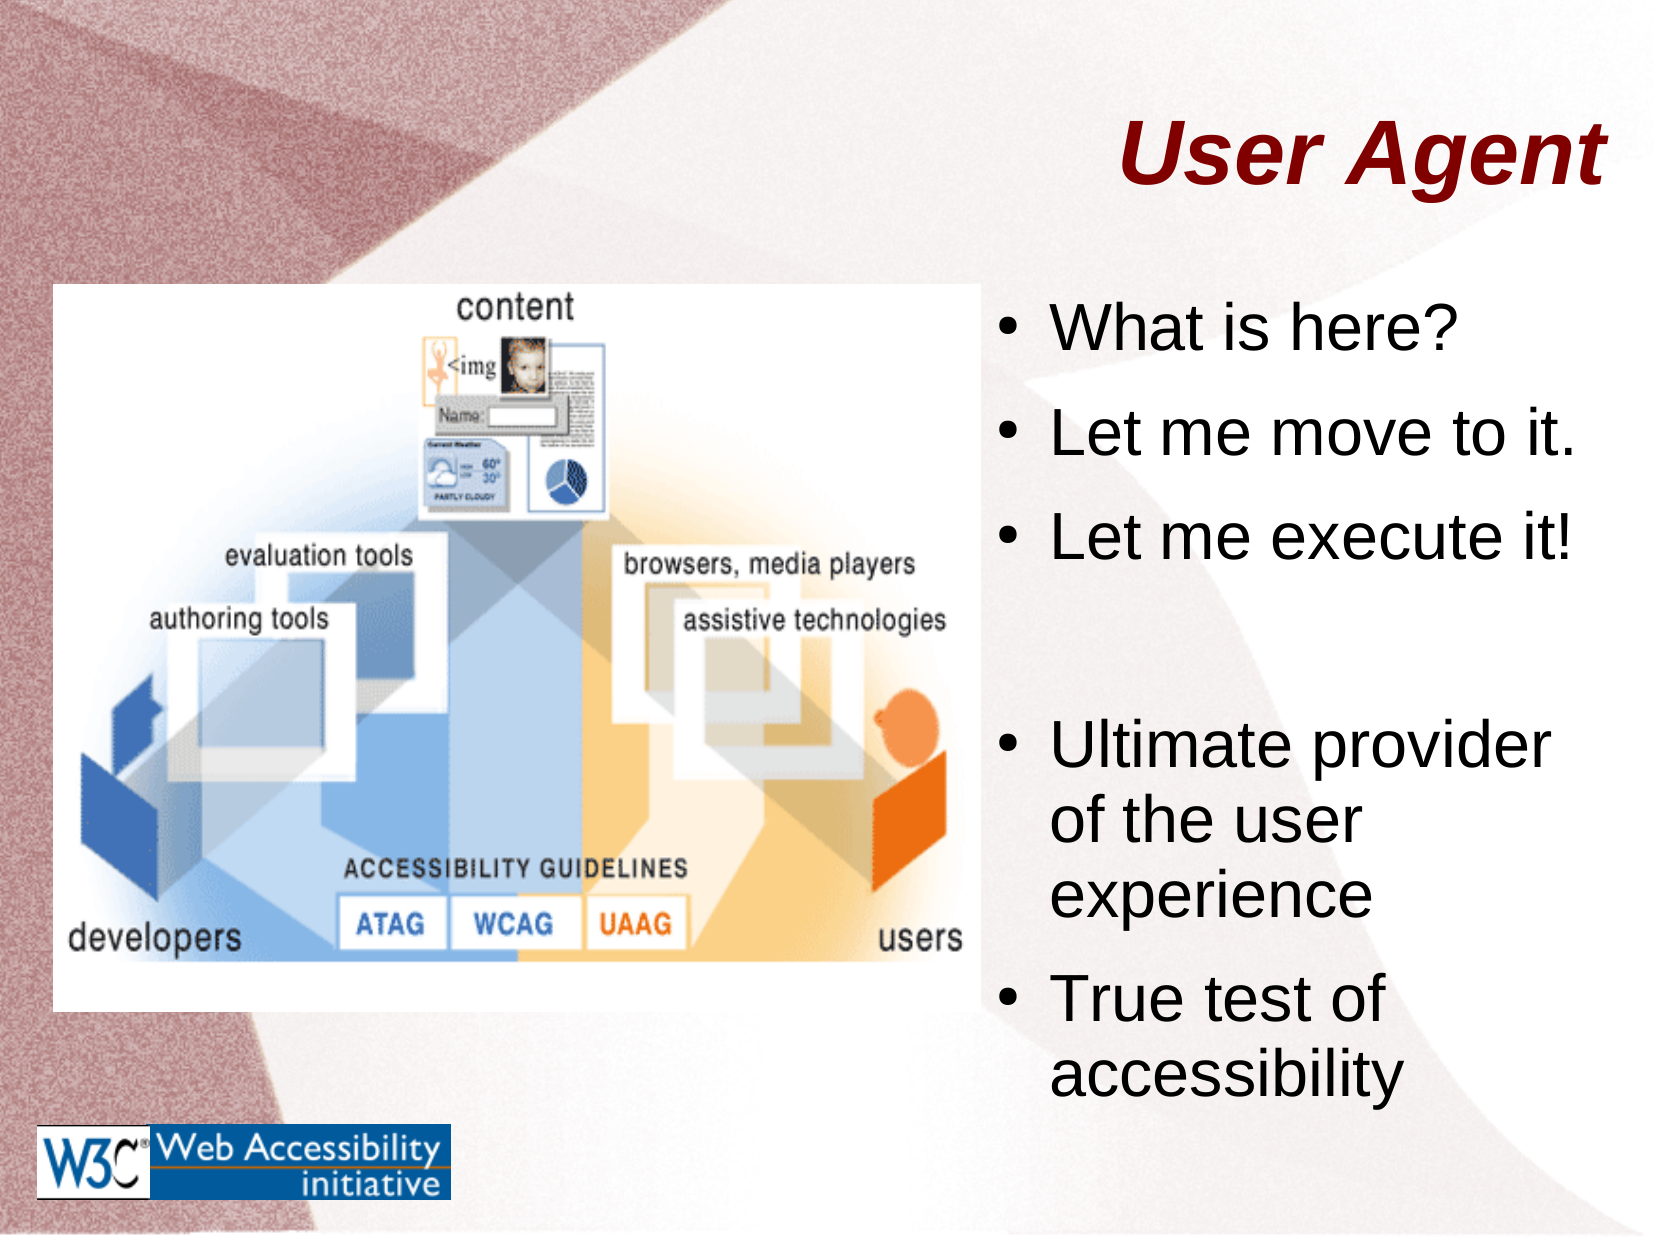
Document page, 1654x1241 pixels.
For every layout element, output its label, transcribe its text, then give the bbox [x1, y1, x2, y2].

list What is here? Let me move to it. Let me execute it! Ultimate provider of the user experience True test of accessibility [978, 290, 1601, 1111]
title User Agent [596, 49, 1607, 257]
picture [0, 0, 1654, 1241]
chart [0, 225, 1161, 1013]
